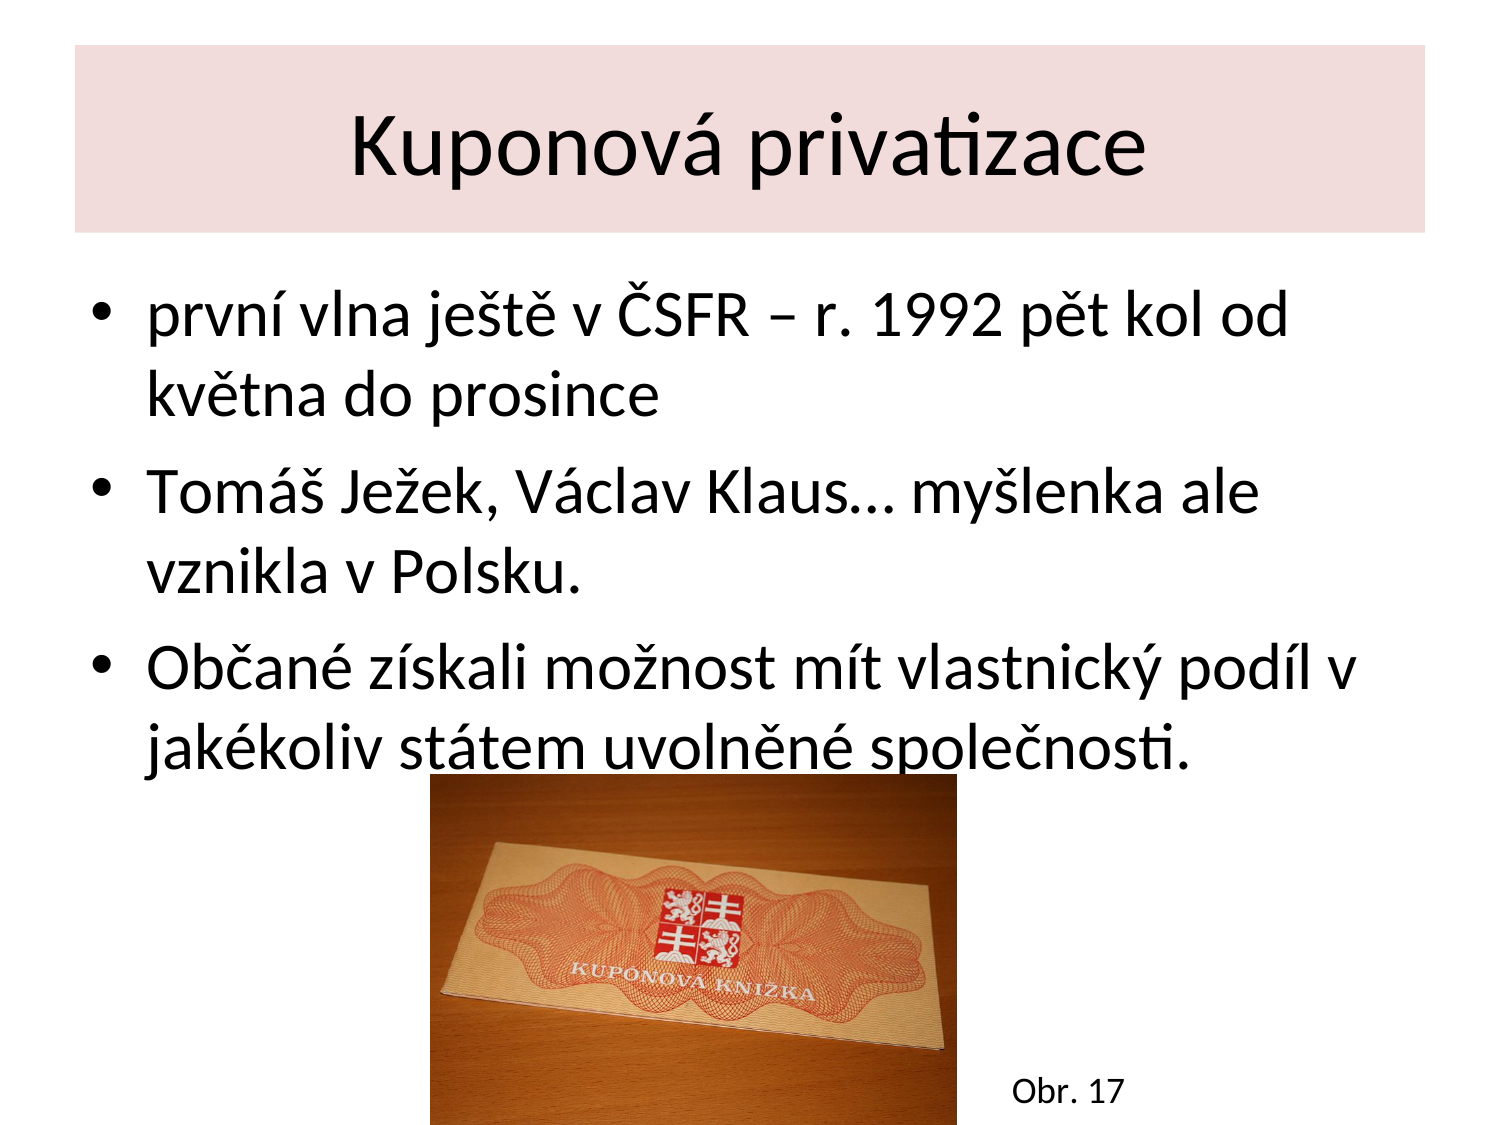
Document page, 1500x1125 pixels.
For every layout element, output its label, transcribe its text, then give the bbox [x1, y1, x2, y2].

title Kuponová privatizace [75, 45, 1426, 233]
list první vlna ještě v ČSFR – r. 1992 pět kol od května do prosince Tomáš Ježek, Václav Klaus… myšlenka ale vznikla v Polsku. Občané získali možnost mít vlastnický podíl v jakékoliv státem uvolněné společnosti. [75, 262, 1426, 1006]
picture [430, 774, 957, 1125]
text_box Obr. 17 [997, 1058, 1141, 1120]
